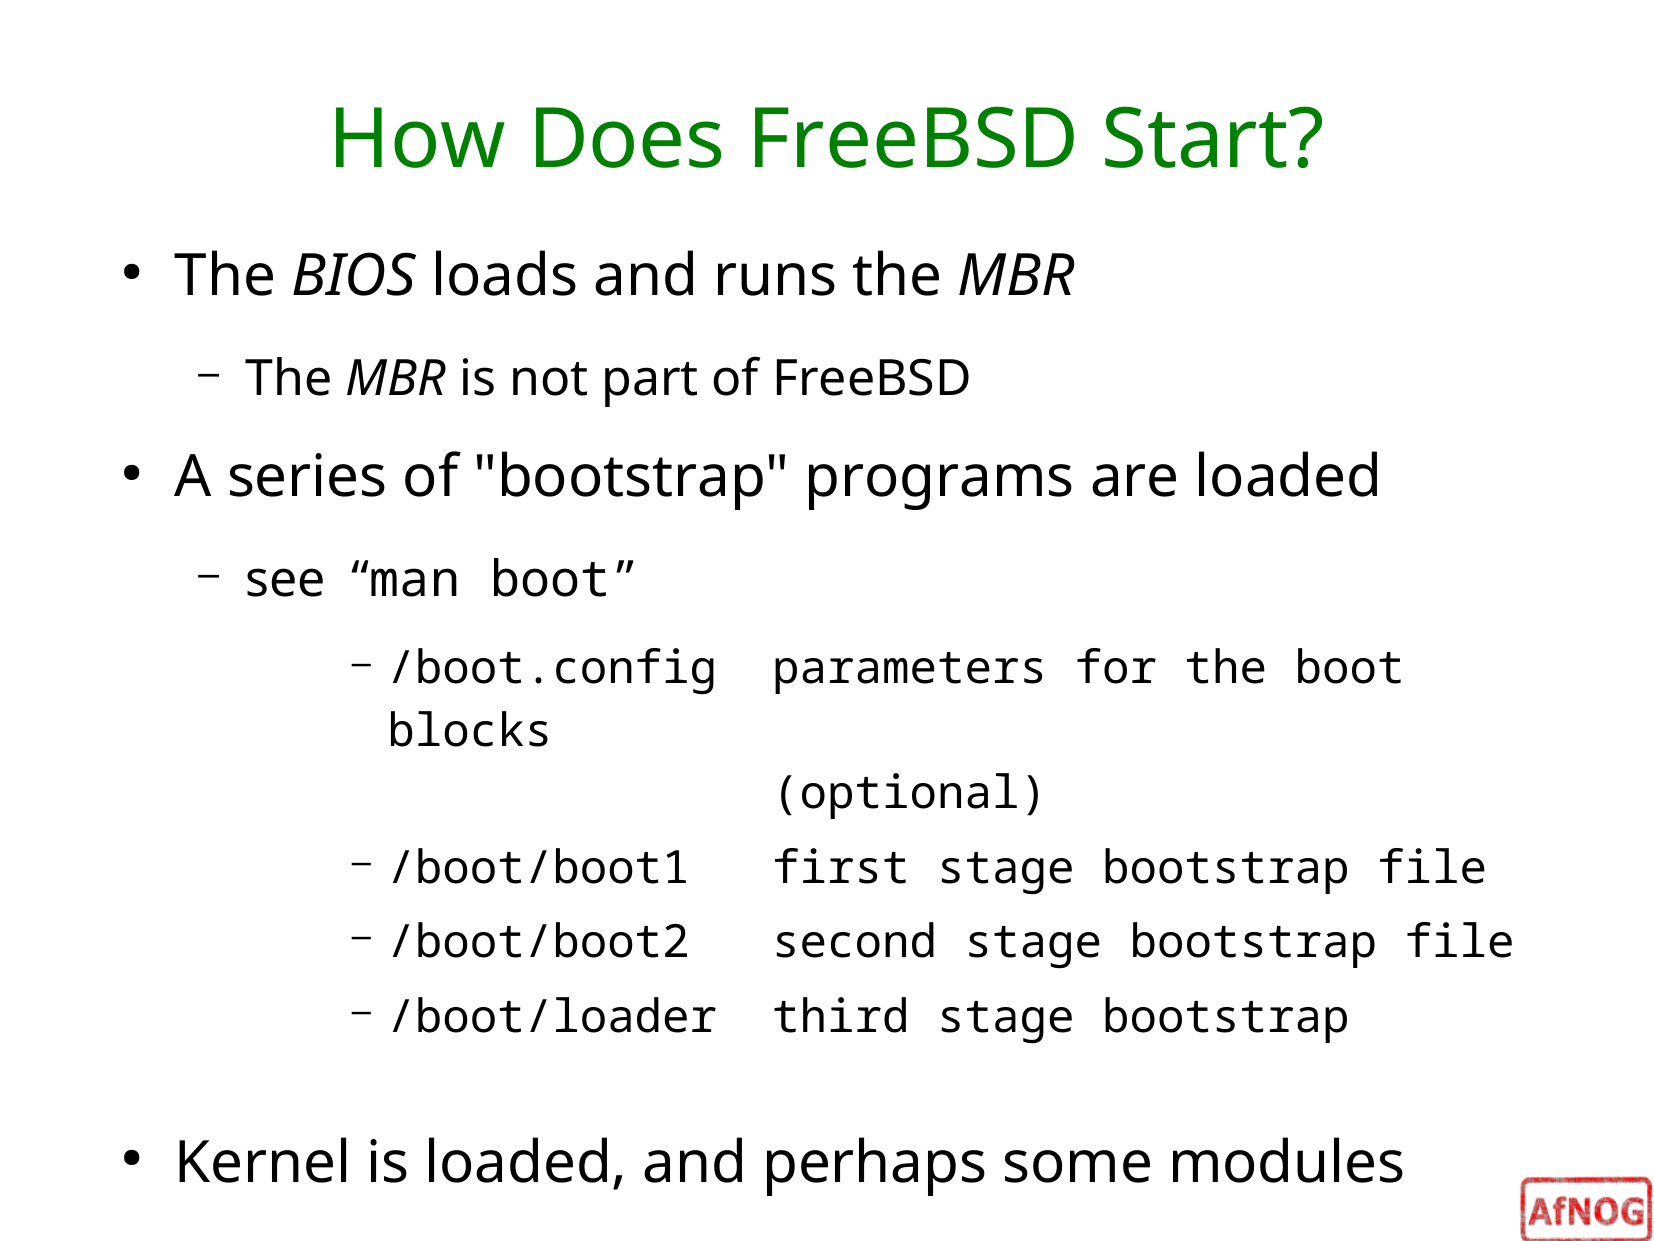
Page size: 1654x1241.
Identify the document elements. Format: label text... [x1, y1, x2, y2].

picture [1519, 1175, 1654, 1241]
title How Does FreeBSD Start? [121, 32, 1533, 233]
list The BIOS loads and runs the MBR The MBR is not part of FreeBSD A series of "bootstrap" programs are loaded see “man boot” /boot.config parameters for the boot blocks (optional) /boot/boot1 first stage bootstrap file /boot/boot2 second stage bootstrap file /boot/loader third stage bootstrap Kernel is loaded, and perhaps some modules controlled by /boot/loader.conf [103, 233, 1595, 1163]
